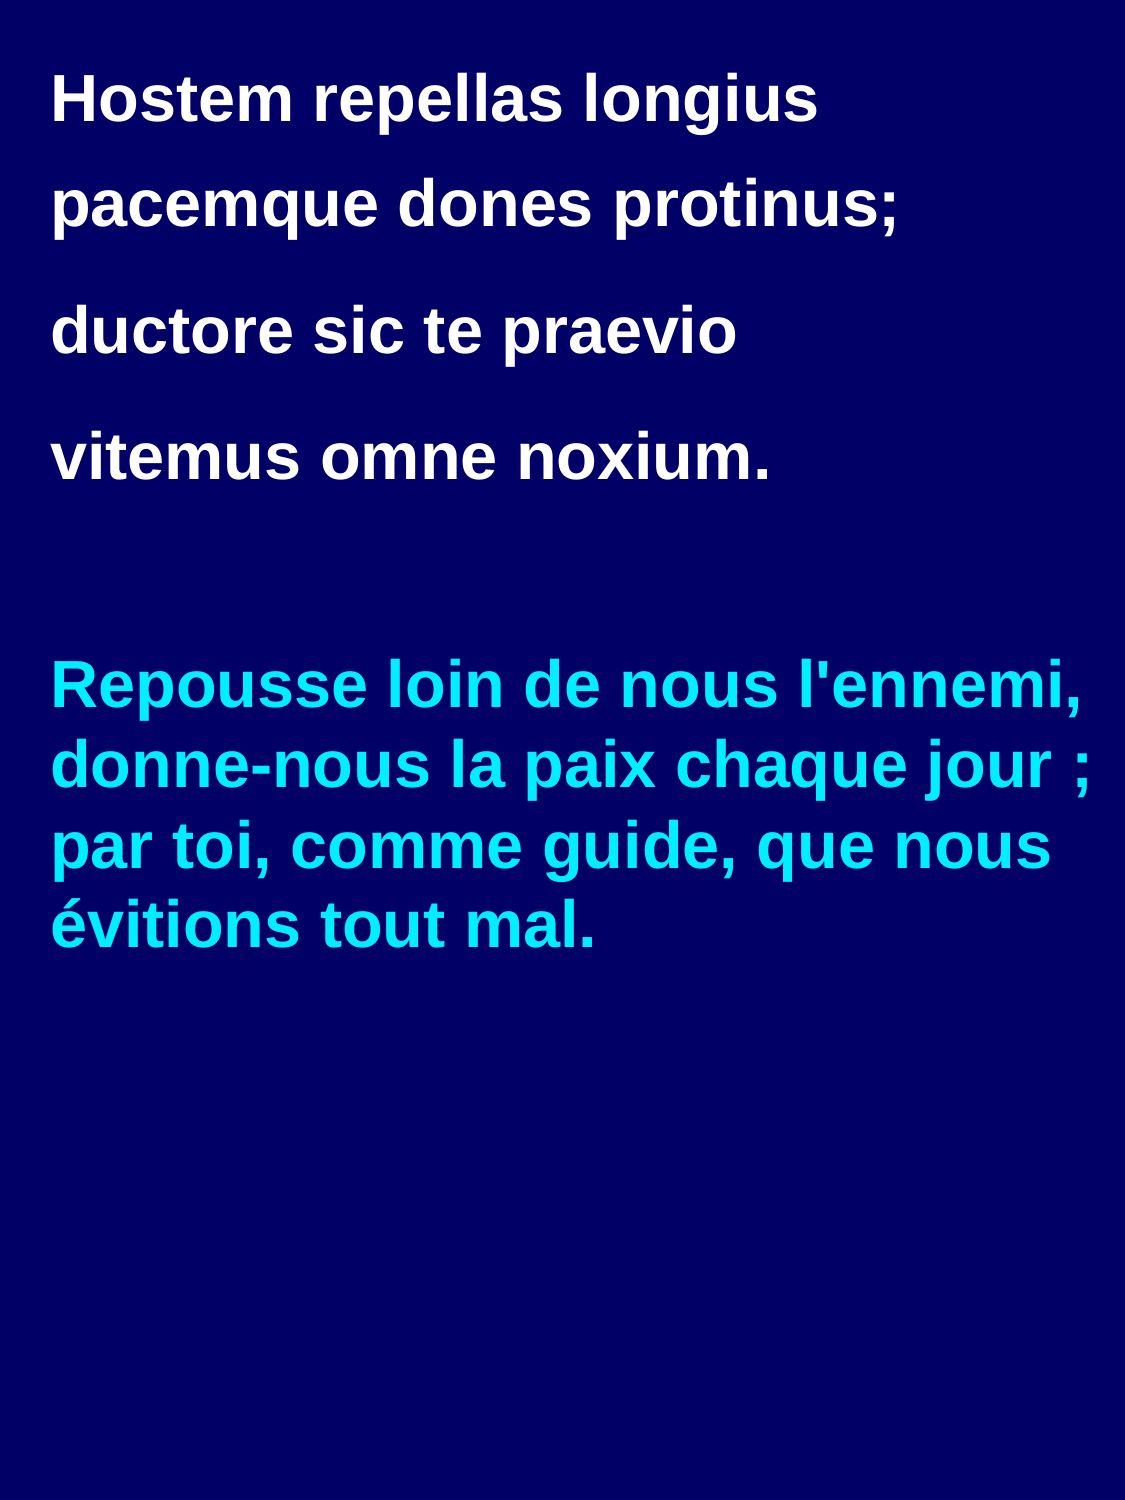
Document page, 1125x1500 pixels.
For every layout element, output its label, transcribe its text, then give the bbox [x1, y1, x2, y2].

text_box Hostem repellas longius pacemque dones protinus; ductore sic te praevio vitemus omne noxium. Repousse loin de nous l'ennemi, donne-nous la paix chaque jour ; par toi, comme guide, que nous évitions tout mal. [35, 47, 1113, 1442]
